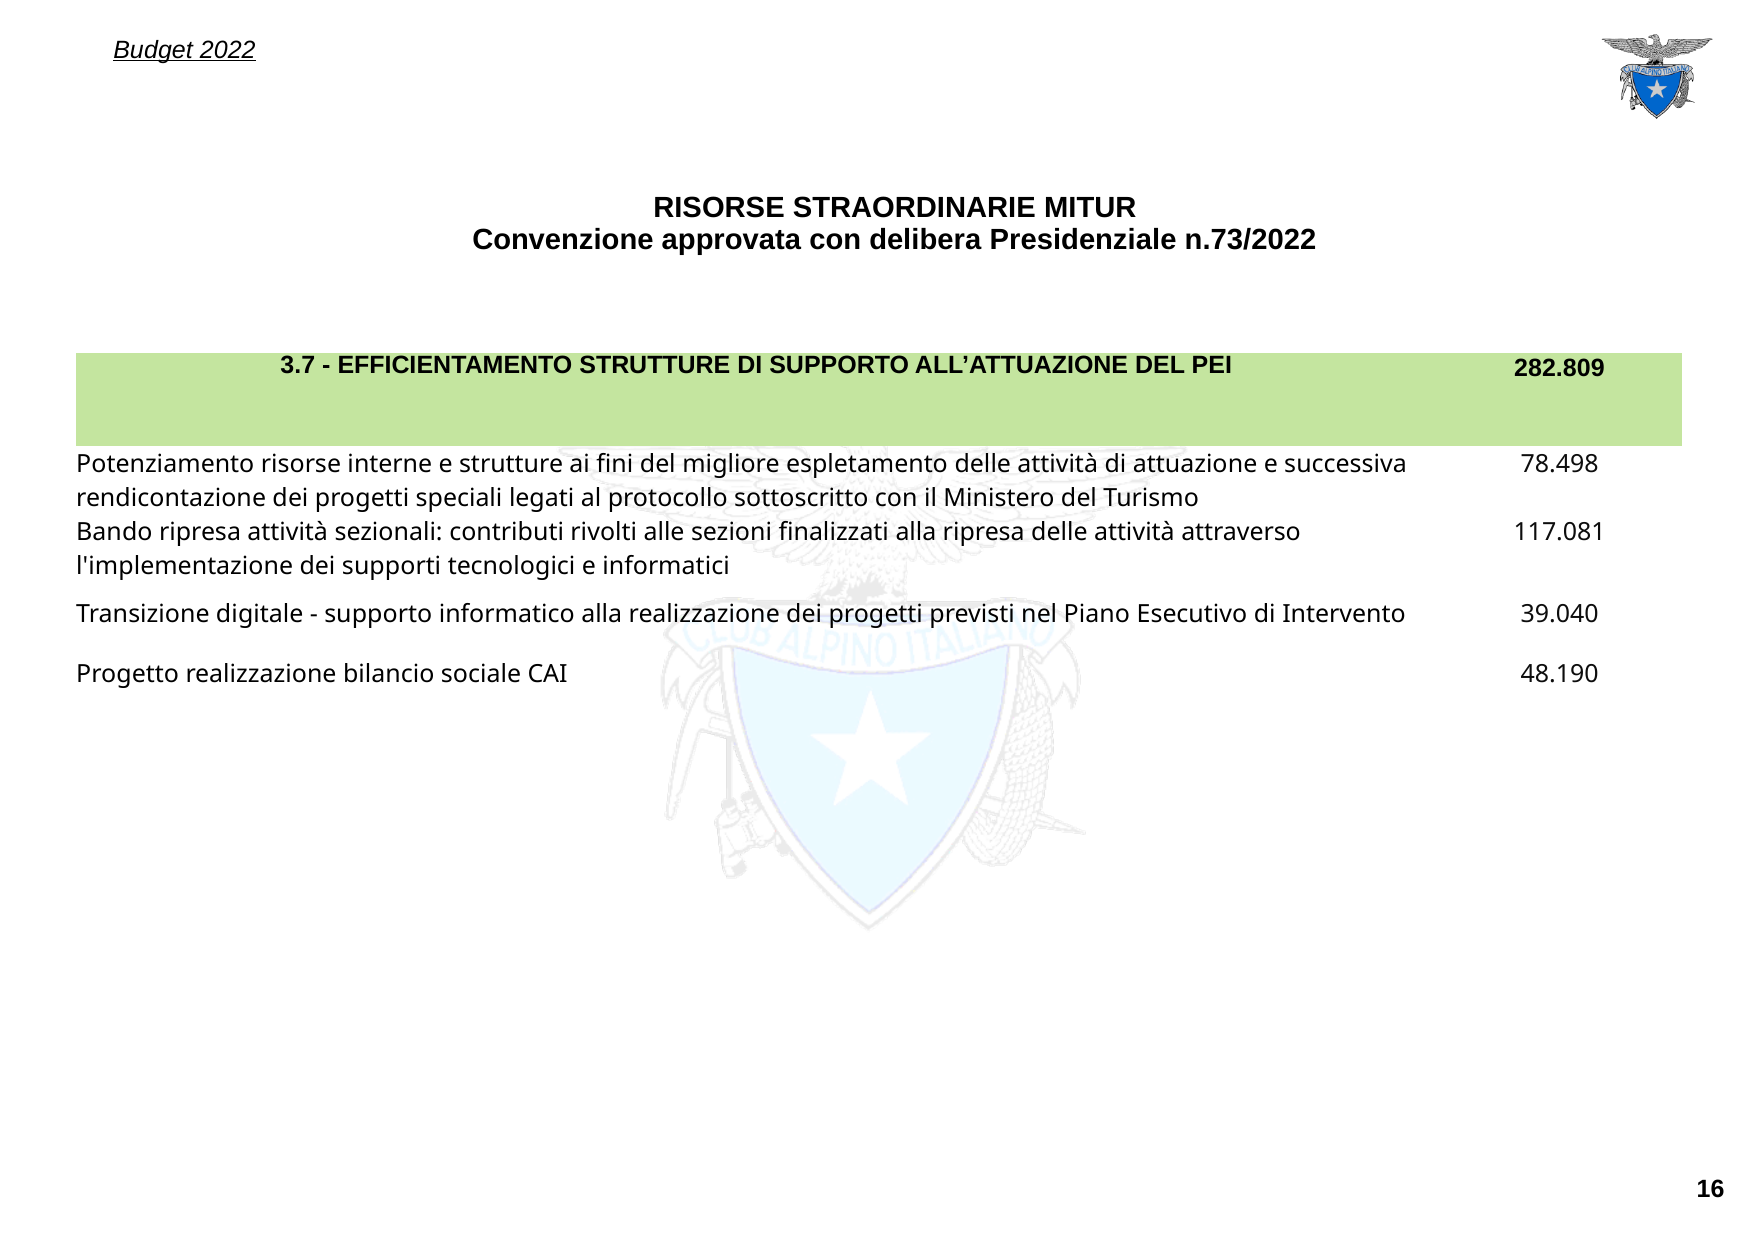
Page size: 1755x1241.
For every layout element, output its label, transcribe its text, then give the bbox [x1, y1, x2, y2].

picture [532, 738, 1220, 990]
table_cell Transizione digitale - supporto informatico alla realizzazione dei progetti previsti nel Piano Esecutivo di Intervento [76, 596, 1438, 656]
text_box Budget 2022 [36, 27, 333, 74]
table_cell [310, 296, 1479, 353]
table_cell 78.498 [1438, 446, 1682, 514]
table_cell Potenziamento risorse interne e strutture ai fini del migliore espletamento delle attività di attuazione e successiva rendicontazione dei progetti speciali legati al protocollo sottoscritto con il Ministero del Turismo [76, 446, 1438, 514]
table_cell Bando ripresa attività sezionali: contributi rivolti alle sezioni finalizzati alla ripresa delle attività attraverso l'implementazione dei supporti tecnologici e informatici [76, 514, 1438, 596]
table_cell 48.190 [1438, 656, 1682, 738]
table_header RISORSE STRAORDINARIE MITUR Convenzione approvata con delibera Presidenziale n.73/2022 [310, 183, 1479, 296]
table_header 282.809 [1438, 353, 1682, 446]
text_box 16 [1681, 1167, 1753, 1214]
picture [1597, 29, 1718, 128]
table_cell Progetto realizzazione bilancio sociale CAI [76, 656, 1438, 738]
table_cell 39.040 [1438, 596, 1682, 656]
table_cell 117.081 [1438, 514, 1682, 596]
table_header 3.7 - EFFICIENTAMENTO STRUTTURE DI SUPPORTO ALL’ATTUAZIONE DEL PEI [76, 353, 1438, 446]
